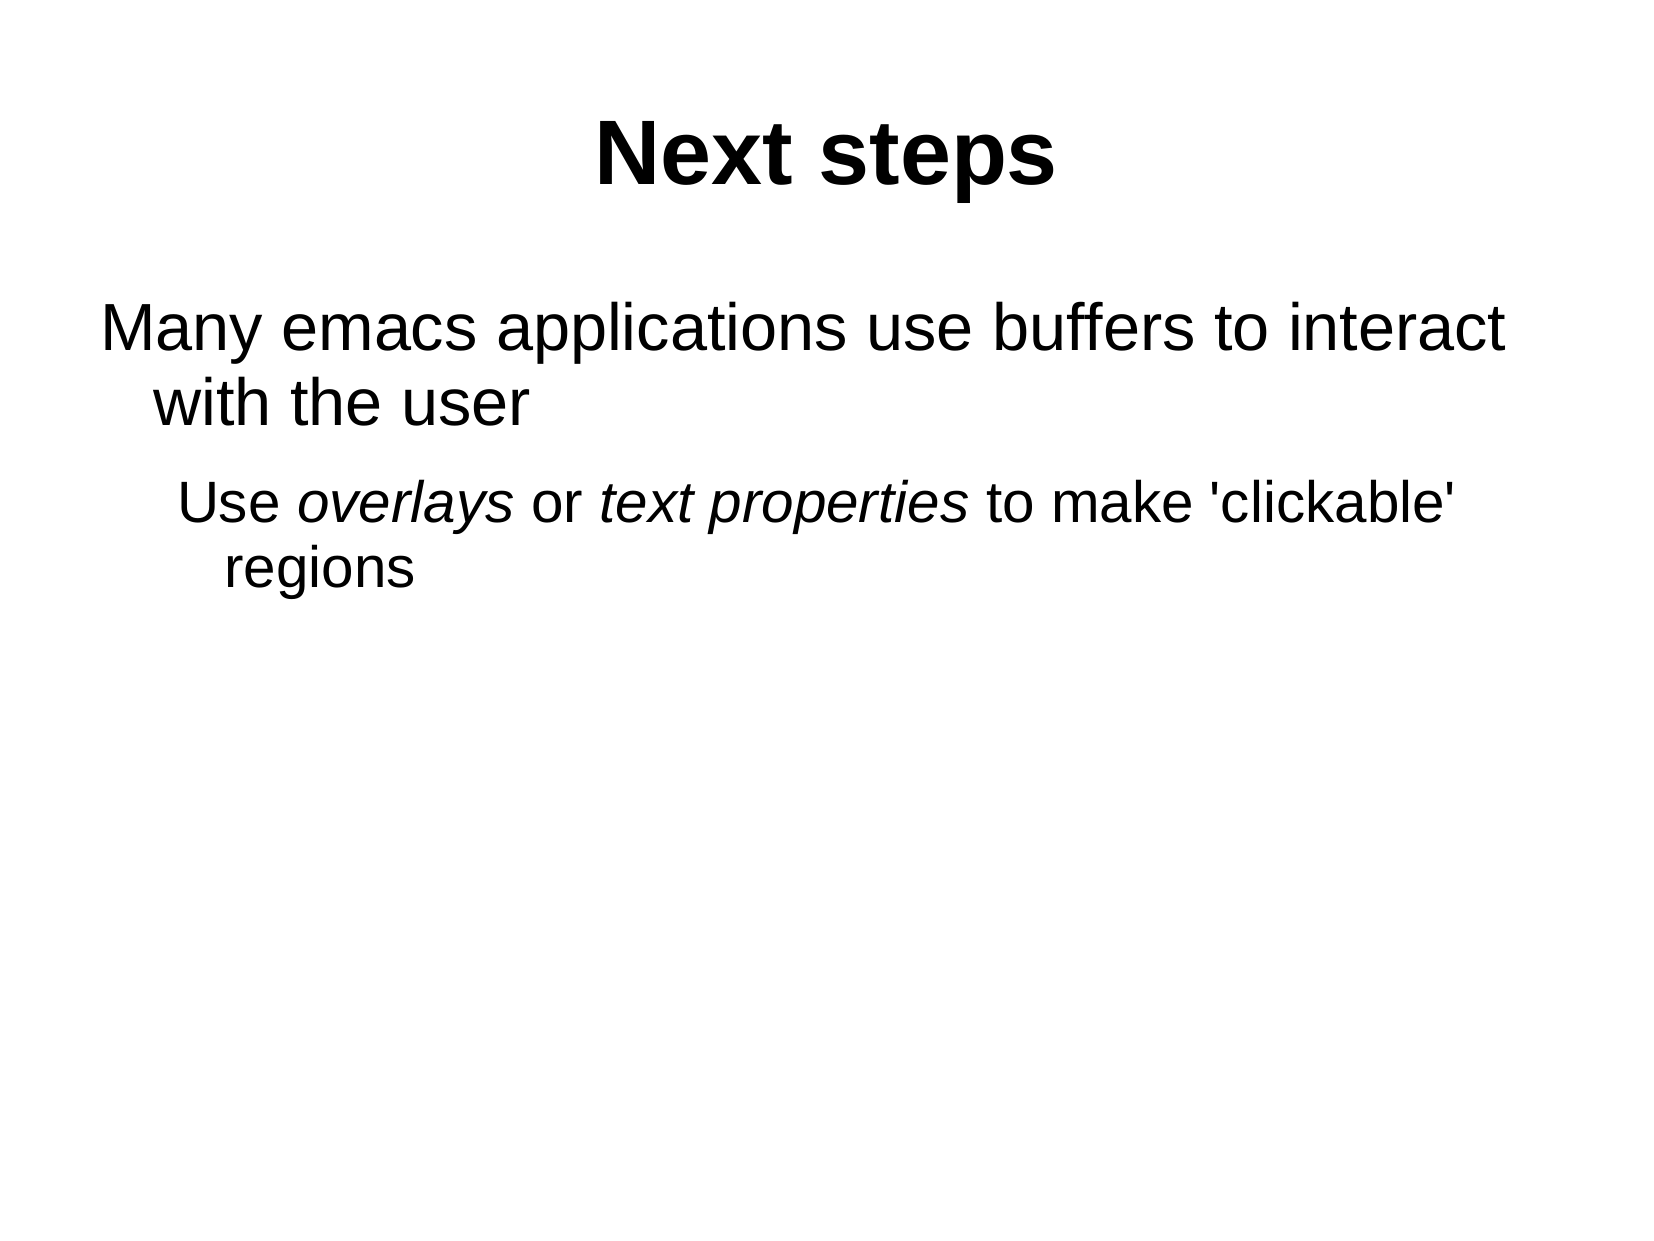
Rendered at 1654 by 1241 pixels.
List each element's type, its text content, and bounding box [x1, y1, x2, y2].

list Many emacs applications use buffers to interact with the user Use overlays or text properties to make 'clickable' regions [82, 290, 1571, 1094]
title Next steps [82, 56, 1571, 250]
